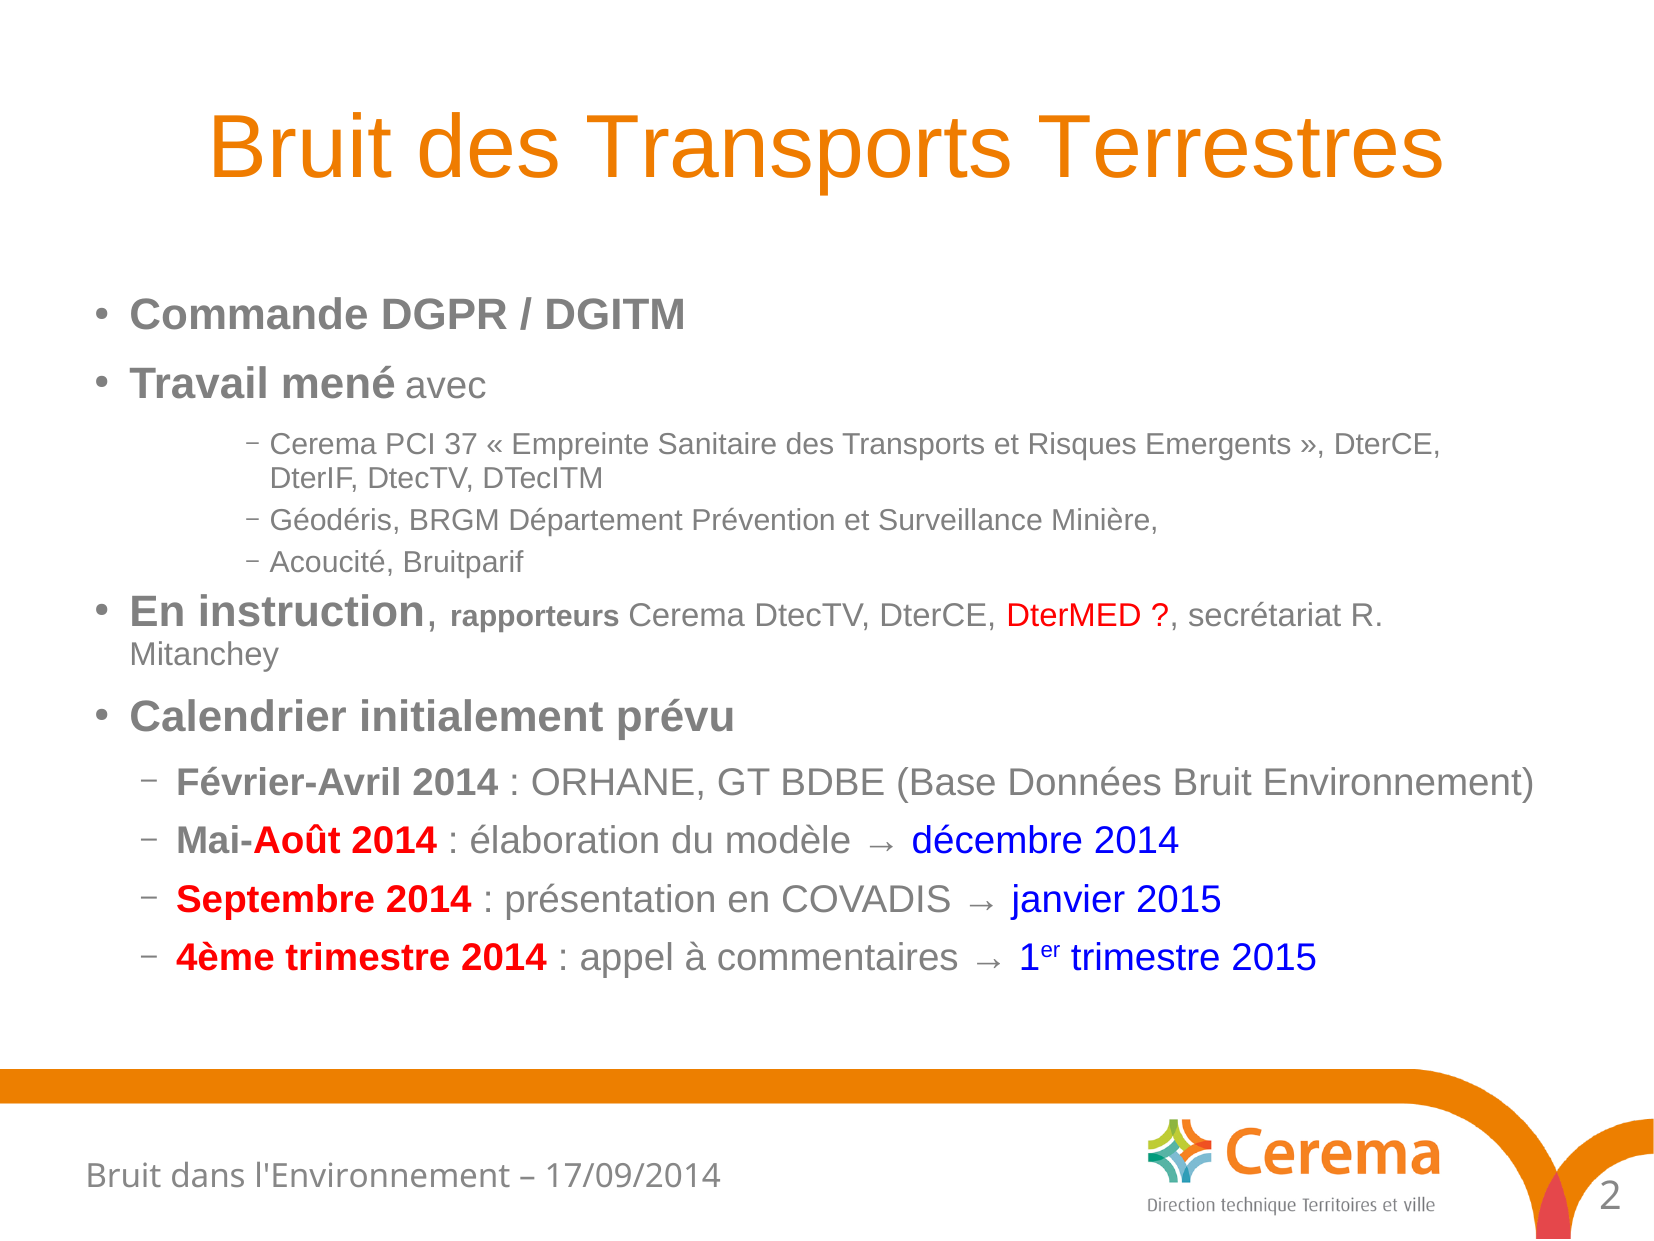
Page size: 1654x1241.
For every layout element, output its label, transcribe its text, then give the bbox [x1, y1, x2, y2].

picture [0, 1069, 1654, 1239]
list Commande DGPR / DGITM Travail mené avec Cerema PCI 37 « Empreinte Sanitaire des Transports et Risques Emergents », DterCE, DterIF, DtecTV, DTecITM Géodéris, BRGM Département Prévention et Surveillance Minière, Acoucité, Bruitparif En instruction, rapporteurs Cerema DtecTV, DterCE, DterMED ?, secrétariat R. Mitanchey Calendrier initialement prévu Février-Avril 2014 : ORHANE, GT BDBE (Base Données Bruit Environnement) Mai-Août 2014 : élaboration du modèle → décembre 2014 Septembre 2014 : présentation en COVADIS → janvier 2015 4ème trimestre 2014 : appel à commentaires → 1er trimestre 2015 [82, 290, 1538, 1010]
title Bruit des Transports Terrestres [82, 49, 1571, 257]
